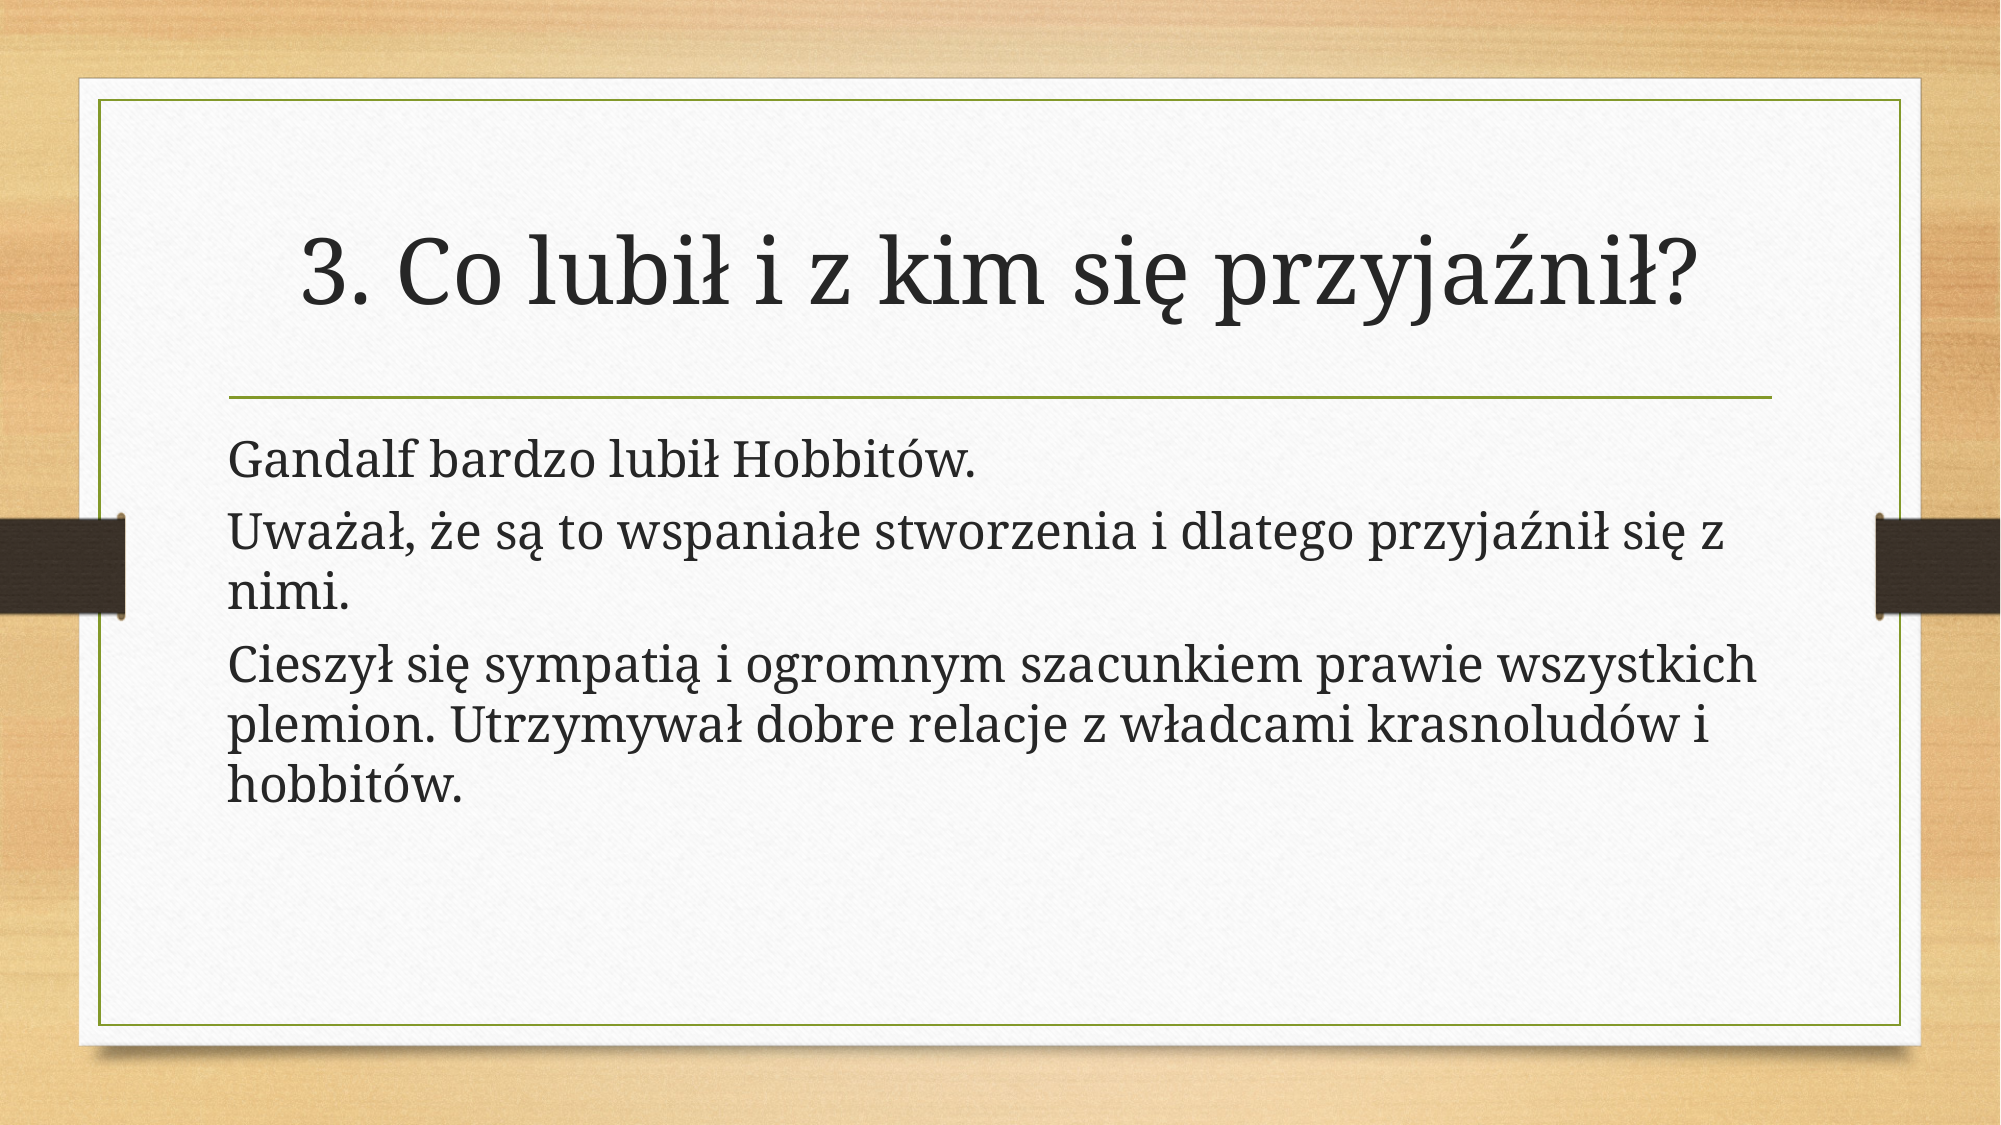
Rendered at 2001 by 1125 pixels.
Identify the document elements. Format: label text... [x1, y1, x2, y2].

list Gandalf bardzo lubił Hobbitów. Uważał, że są to wspaniałe stworzenia i dlatego przyjaźnił się z nimi. Cieszył się sympatią i ogromnym szacunkiem prawie wszystkich plemion. Utrzymywał dobre relacje z władcami krasnoludów i hobbitów. [212, 419, 1788, 964]
title 3. Co lubił i z kim się przyjaźnił? [212, 161, 1788, 376]
